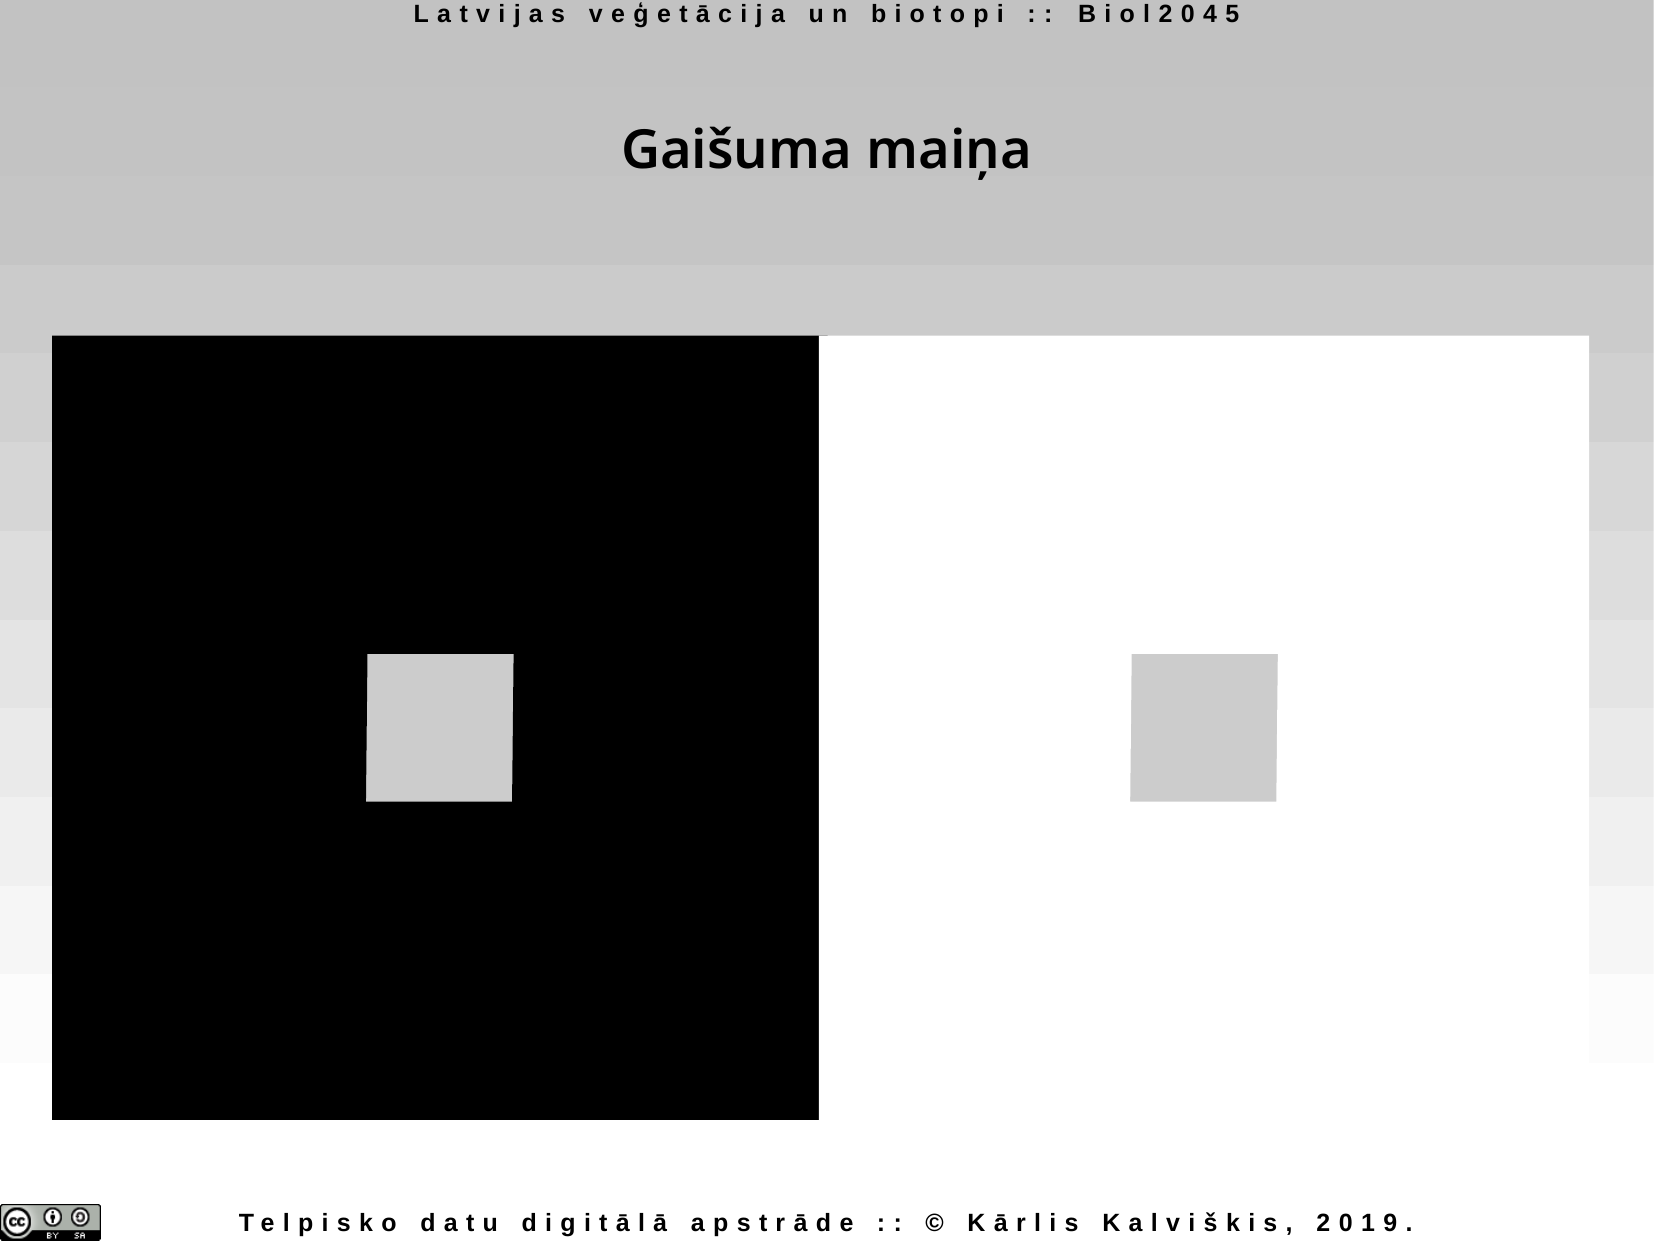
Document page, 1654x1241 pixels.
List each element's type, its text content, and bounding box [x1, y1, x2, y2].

picture [0, 0, 1654, 1241]
text_box [52, 335, 1590, 1120]
title Gaišuma maiņa [29, 49, 1625, 245]
